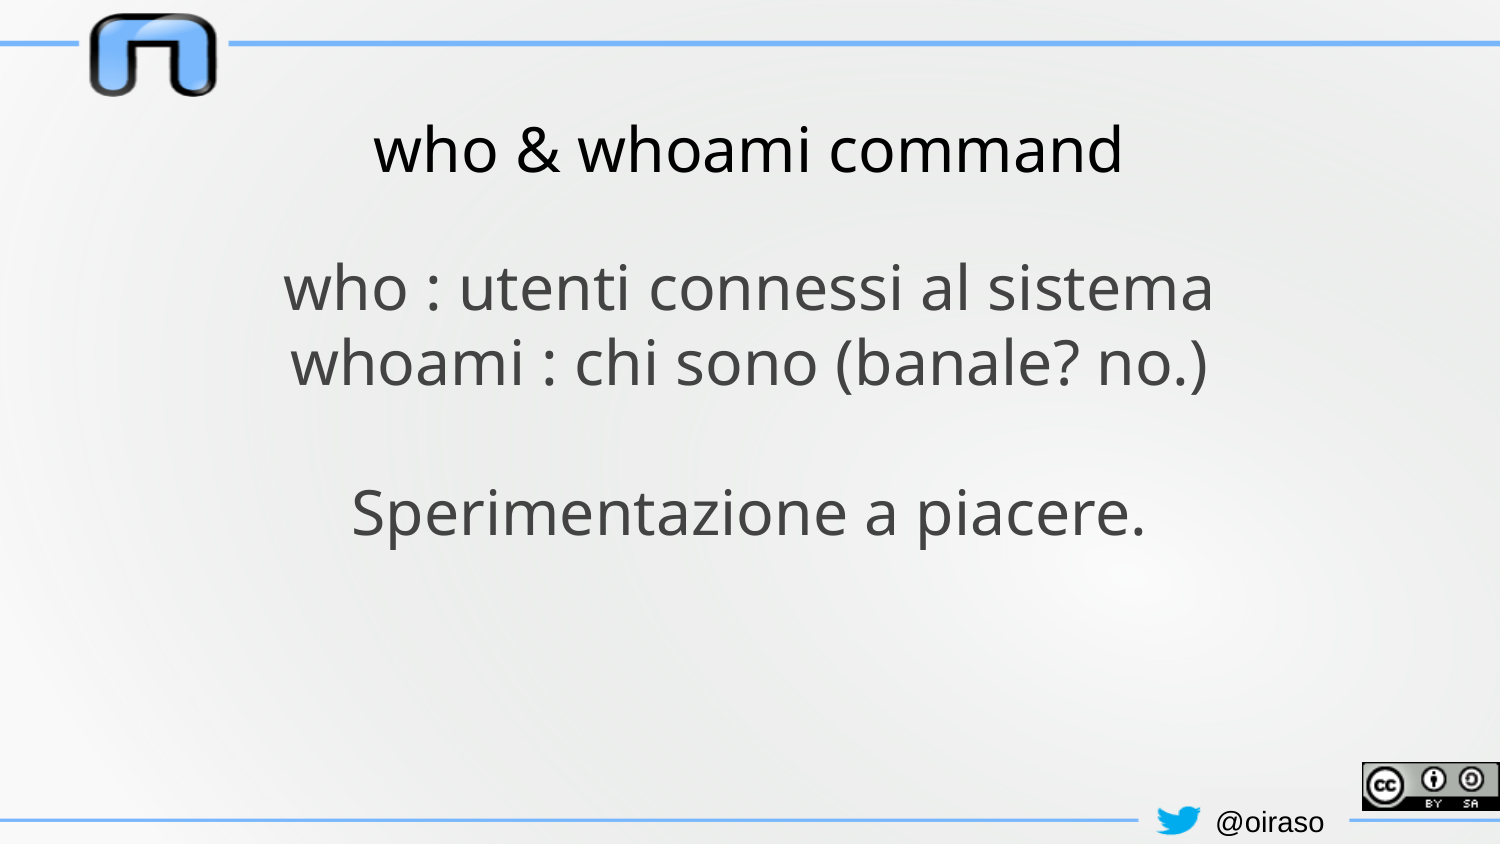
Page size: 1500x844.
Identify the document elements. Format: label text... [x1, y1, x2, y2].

picture [0, 0, 1500, 844]
text_box @oirasor [1200, 788, 1350, 844]
title who & whoami command [112, 107, 1388, 200]
subtitle who : utenti connessi al sistema whoami : chi sono (banale? no.) Sperimentazione a piacere. [112, 232, 1388, 674]
